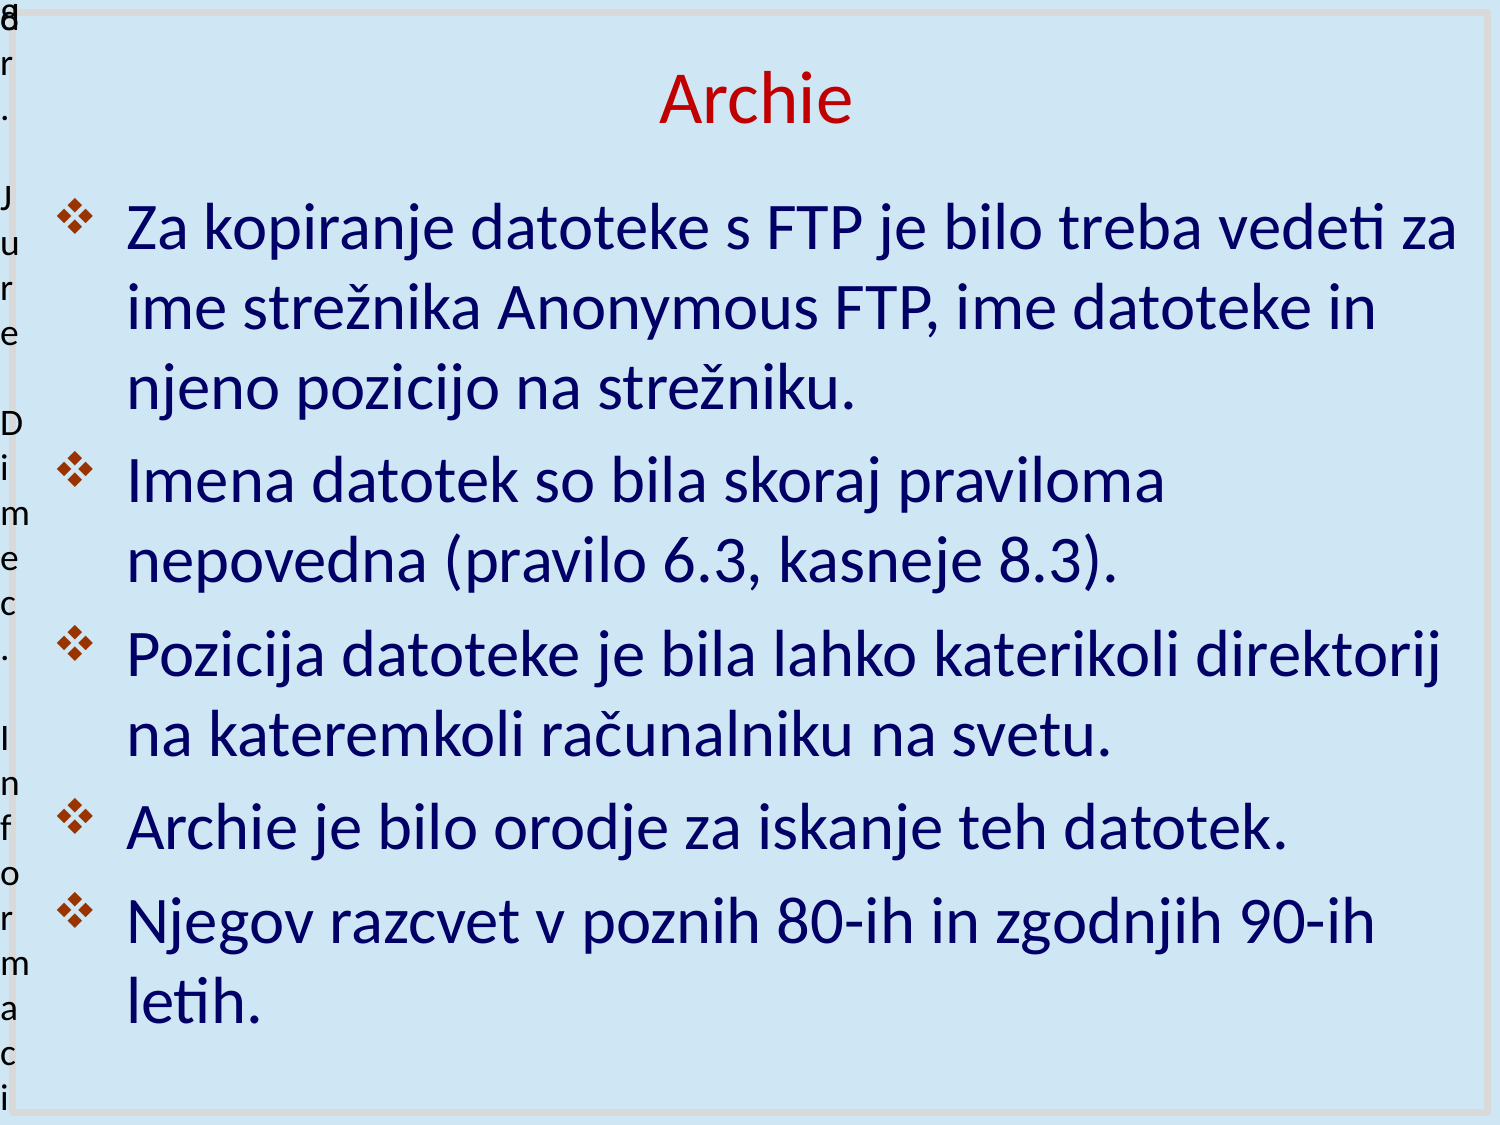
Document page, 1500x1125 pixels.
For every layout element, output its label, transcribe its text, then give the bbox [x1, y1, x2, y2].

list Za kopiranje datoteke s FTP je bilo treba vedeti za ime strežnika Anonymous FTP, ime datoteke in njeno pozicijo na strežniku. Imena datotek so bila skoraj praviloma nepovedna (pravilo 6.3, kasneje 8.3). Pozicija datoteke je bila lahko katerikoli direktorij na kateremkoli računalniku na svetu. Archie je bilo orodje za iskanje teh datotek. Njegov razcvet v poznih 80-ih in zgodnjih 90-ih letih. [37, 174, 1475, 1050]
title Archie [37, 37, 1475, 150]
